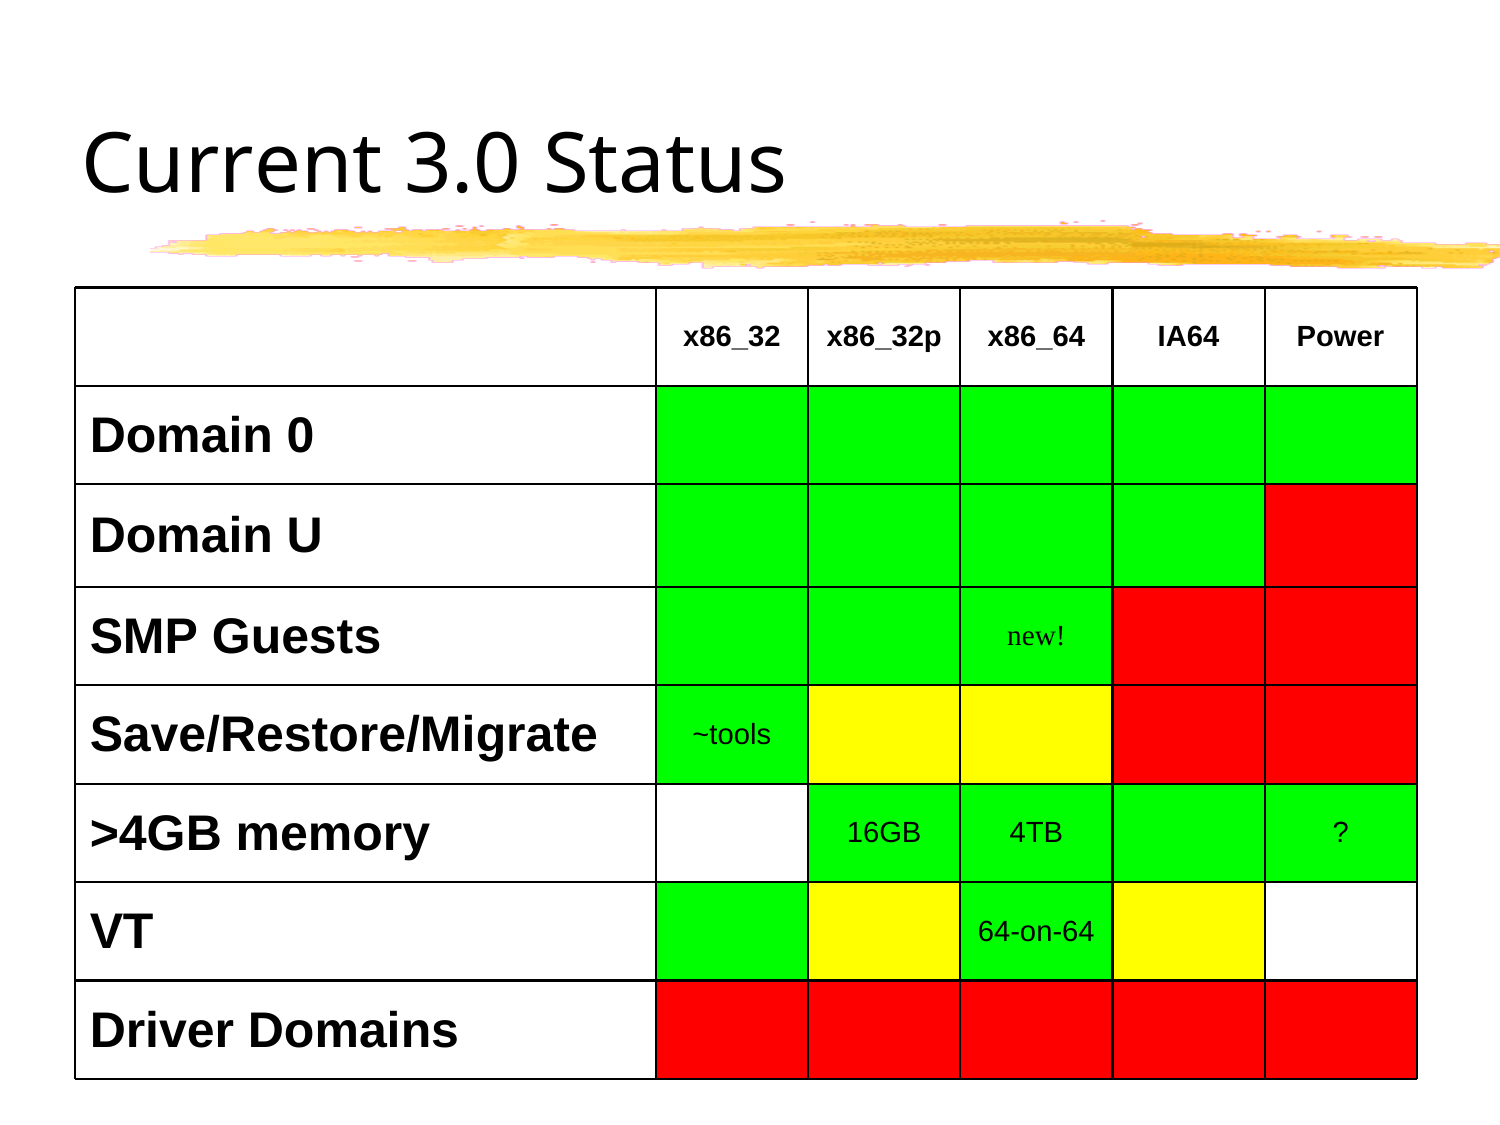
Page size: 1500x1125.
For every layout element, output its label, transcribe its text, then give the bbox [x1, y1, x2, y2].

text_box [809, 387, 959, 483]
text_box Domain U [76, 485, 655, 586]
text_box [809, 686, 959, 783]
text_box [1114, 387, 1264, 483]
text_box [657, 883, 807, 979]
text_box 16GB [809, 785, 959, 881]
text_box >4GB memory [76, 785, 655, 881]
text_box Power [1266, 289, 1416, 385]
text_box [961, 982, 1111, 1078]
text_box [1266, 485, 1416, 586]
text_box [1266, 387, 1416, 483]
text_box [809, 485, 959, 586]
text_box x86_64 [961, 289, 1111, 385]
text_box [657, 485, 807, 586]
text_box x86_32p [809, 289, 959, 385]
text_box [1114, 982, 1264, 1078]
text_box ? [1266, 785, 1416, 881]
text_box [809, 588, 959, 684]
text_box Domain 0 [76, 387, 655, 483]
text_box [657, 982, 807, 1078]
text_box [961, 387, 1111, 483]
text_box [657, 387, 807, 483]
text_box Save/Restore/Migrate [76, 686, 655, 783]
text_box [1266, 588, 1416, 684]
text_box [809, 883, 959, 979]
text_box 4TB [961, 785, 1111, 881]
text_box [1114, 588, 1264, 684]
text_box [1266, 686, 1416, 783]
text_box [1266, 982, 1416, 1078]
text_box [1114, 883, 1264, 979]
text_box Driver Domains [76, 982, 655, 1078]
text_box ~tools [657, 686, 807, 783]
text_box new! [961, 588, 1111, 684]
text_box [1114, 485, 1264, 586]
text_box [657, 785, 807, 881]
text_box x86_32 [657, 289, 807, 385]
text_box [1114, 686, 1264, 783]
text_box [961, 686, 1111, 783]
picture [150, 215, 1500, 279]
text_box [809, 982, 959, 1078]
text_box SMP Guests [76, 588, 655, 684]
title Current 3.0 Status [66, 37, 1342, 225]
text_box [657, 588, 807, 684]
text_box VT [76, 883, 655, 979]
text_box [1114, 785, 1264, 881]
text_box [961, 485, 1111, 586]
text_box IA64 [1114, 289, 1264, 385]
text_box 64-on-64 [961, 883, 1111, 979]
